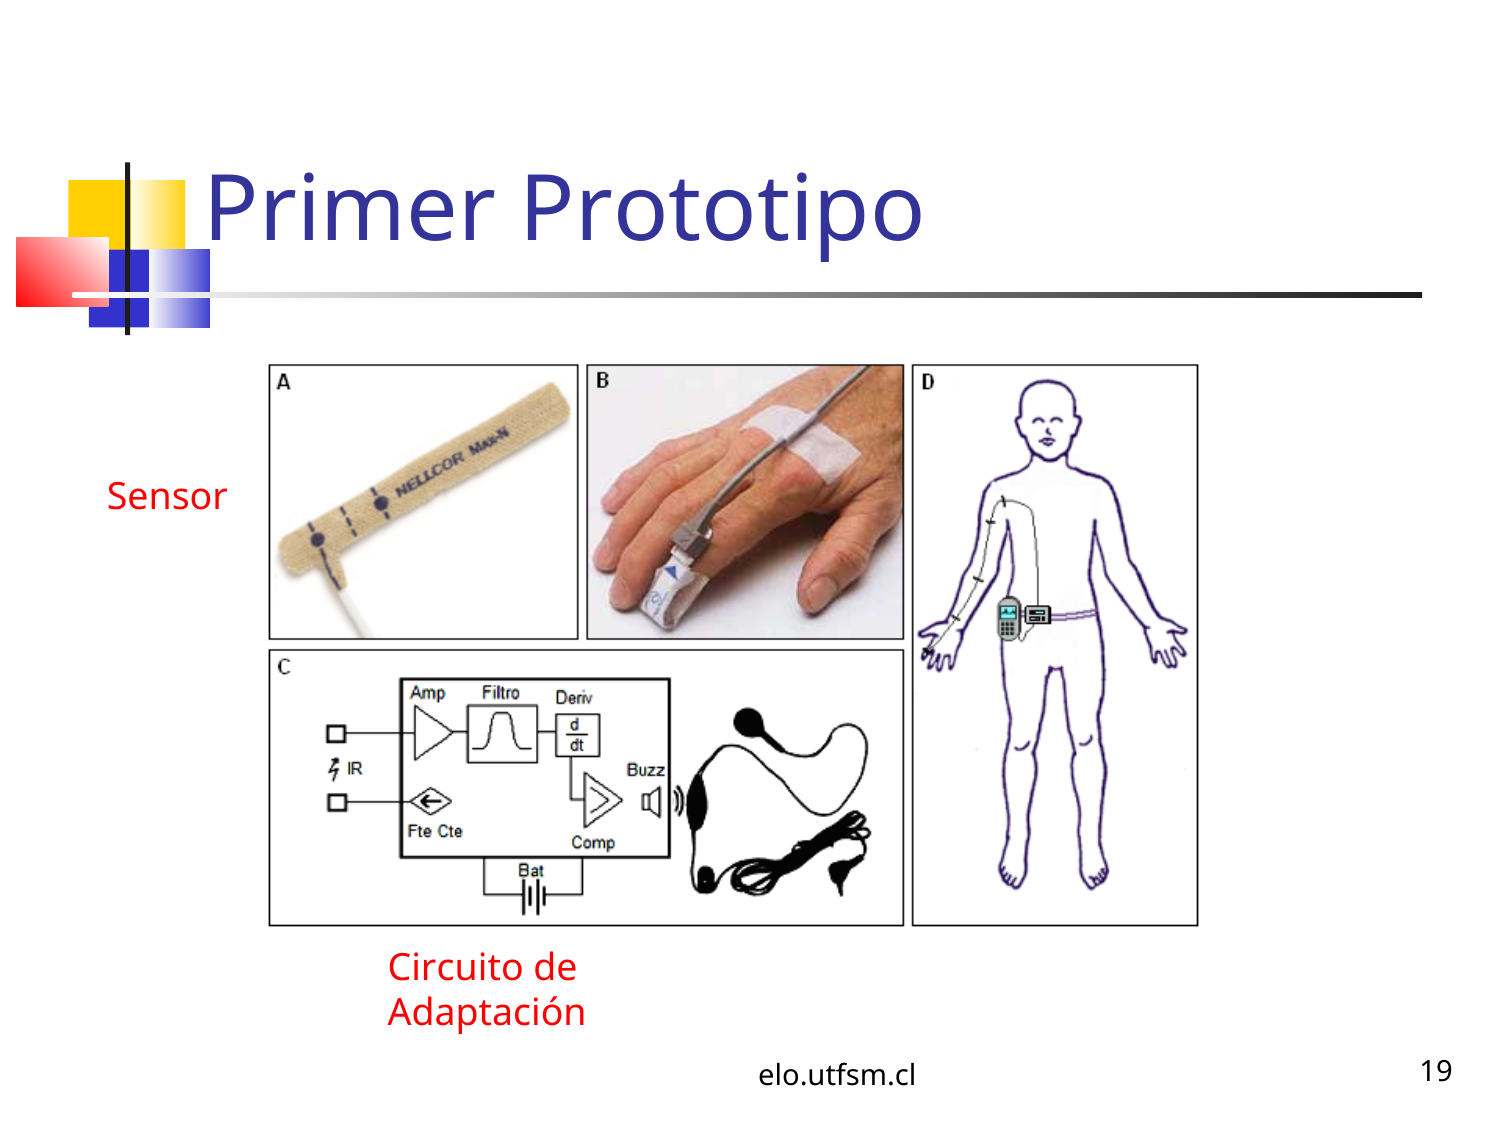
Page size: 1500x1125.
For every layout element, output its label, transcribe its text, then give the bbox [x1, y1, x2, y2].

title Primer Prototipo [188, 35, 1269, 276]
text_box elo.utfsm.cl [599, 1024, 1075, 1100]
picture [258, 352, 1208, 936]
text_box <number> [1155, 1024, 1468, 1100]
text_box Circuito de Adaptación [372, 935, 776, 1041]
text_box Sensor [92, 464, 244, 526]
